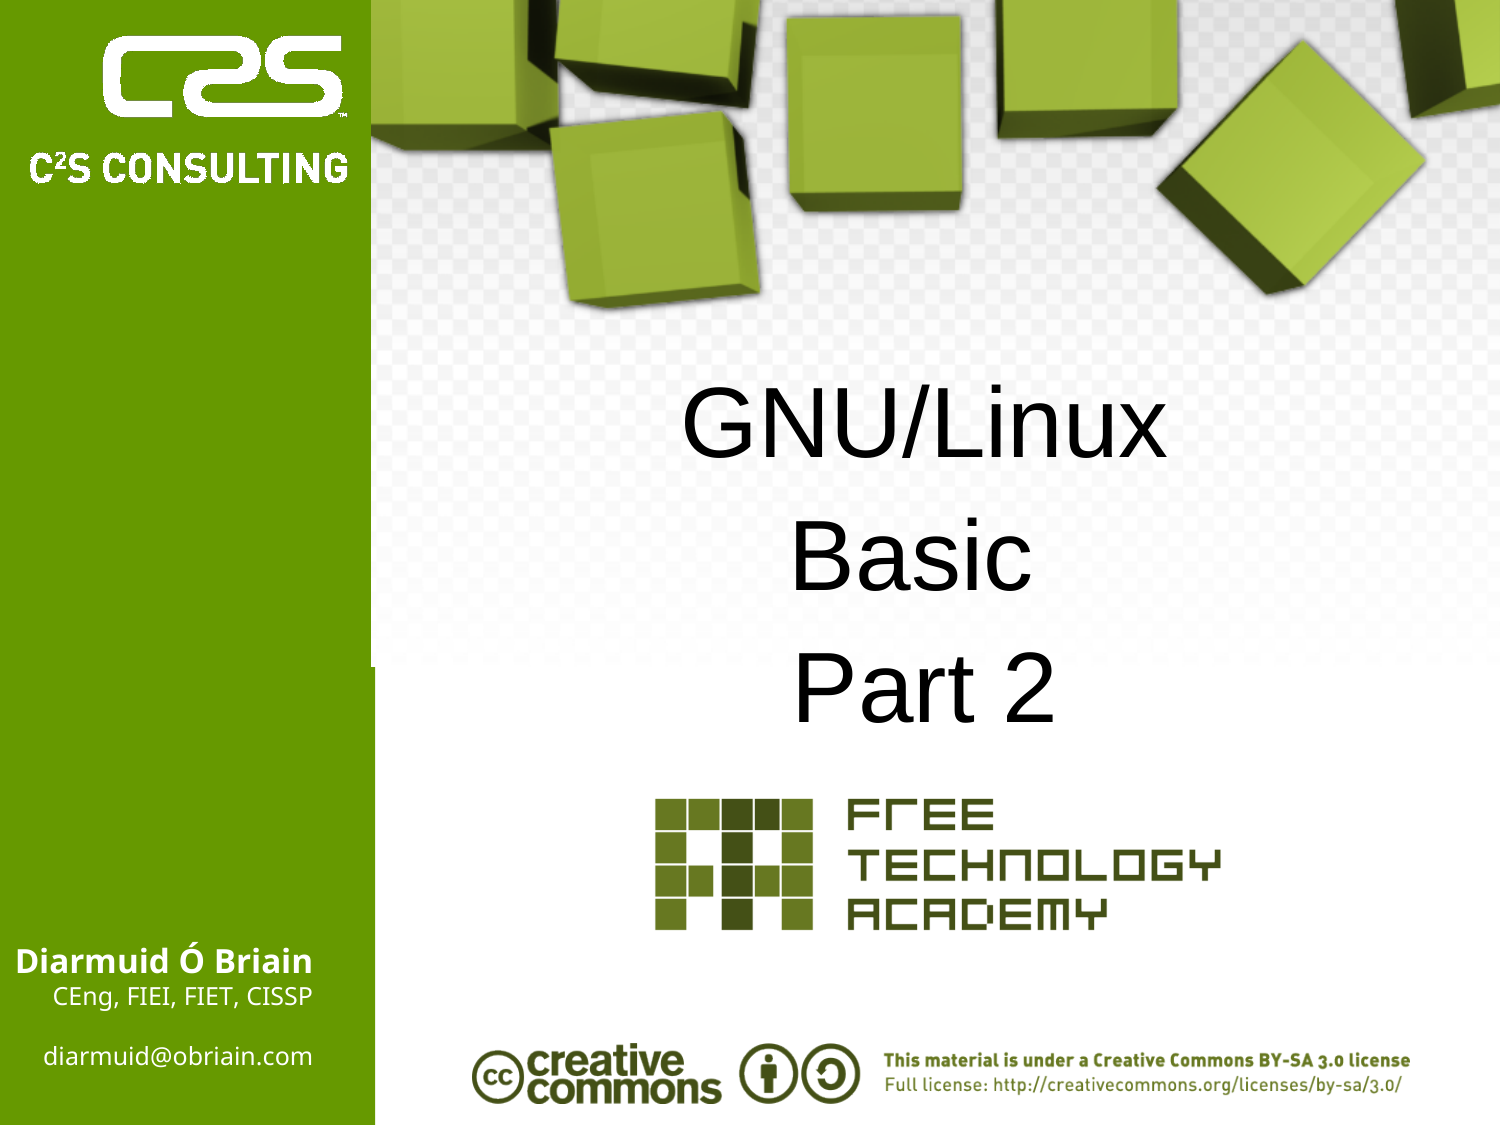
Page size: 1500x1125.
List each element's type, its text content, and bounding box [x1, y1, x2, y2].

picture [649, 791, 1229, 940]
subtitle GNU/Linux Basic Part 2 [425, 307, 1426, 793]
picture [371, 0, 1500, 667]
picture [22, 27, 354, 188]
picture [472, 1043, 1410, 1104]
